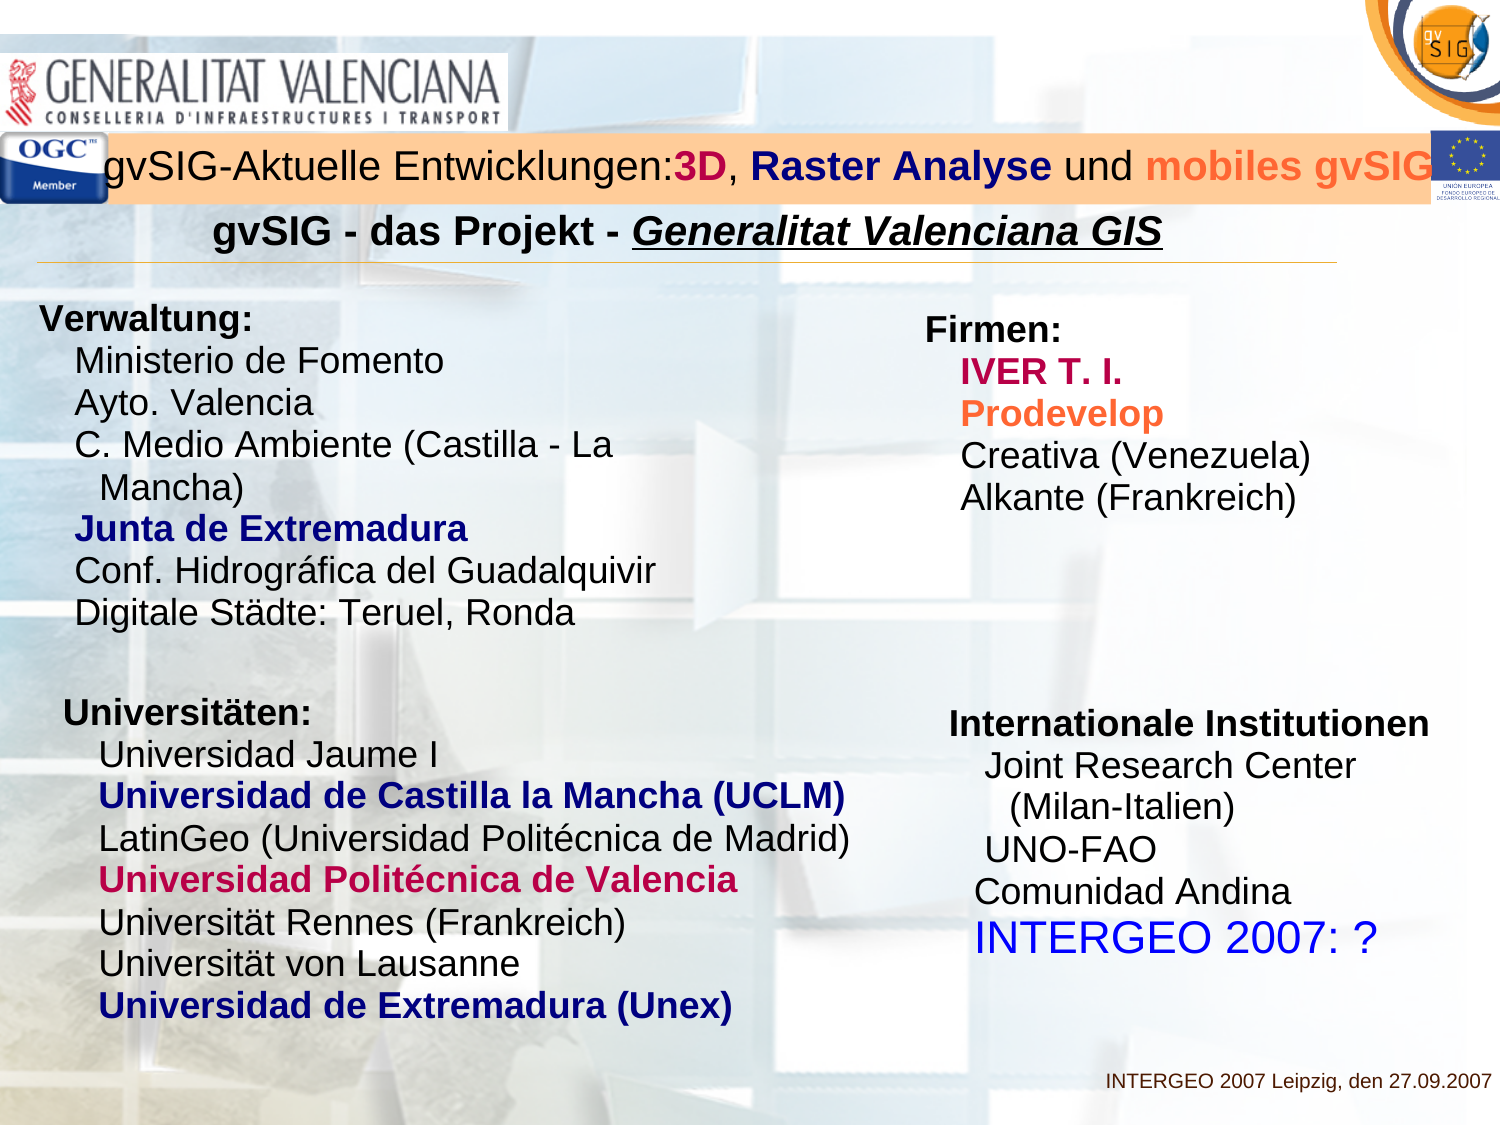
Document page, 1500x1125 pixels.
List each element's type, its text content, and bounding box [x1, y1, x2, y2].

picture [1429, 129, 1500, 200]
text_box Verwaltung: Ministerio de Fomento Ayto. Valencia C. Medio Ambiente (Castilla - La Mancha) Junta de Extremadura Conf. Hidrográfica del Guadalquivir Digitale Städte: Teruel, Ronda [20, 297, 736, 637]
text_box gvSIG - das Projekt - Generalitat Valenciana GIS [39, 210, 1336, 258]
text_box Universitäten: Universidad Jaume I Universidad de Castilla la Mancha (UCLM) LatinGeo (Universidad Politécnica de Madrid) Universidad Politécnica de Valencia Universität Rennes (Frankreich) Universität von Lausanne Universidad de Extremadura (Unex) [52, 691, 890, 1034]
text_box Internationale Institutionen Joint Research Center (Milan-Italien) UNO-FAO Comunidad Andina INTERGEO 2007: ? [924, 702, 1463, 965]
picture [0, 132, 109, 204]
text_box [108, 133, 1431, 145]
picture [0, 53, 508, 131]
text_box Firmen: IVER T. I. Prodevelop Creativa (Venezuela) Alkante (Frankreich) [852, 308, 1455, 523]
text_box gvSIG-Aktuelle Entwicklungen:3D, Raster Analyse und mobiles gvSIG [86, 145, 1452, 194]
text_box INTERGEO 2007 Leipzig, den 27.09.2007 [1103, 1070, 1495, 1094]
picture [1363, 0, 1500, 127]
text_box [108, 194, 1431, 205]
